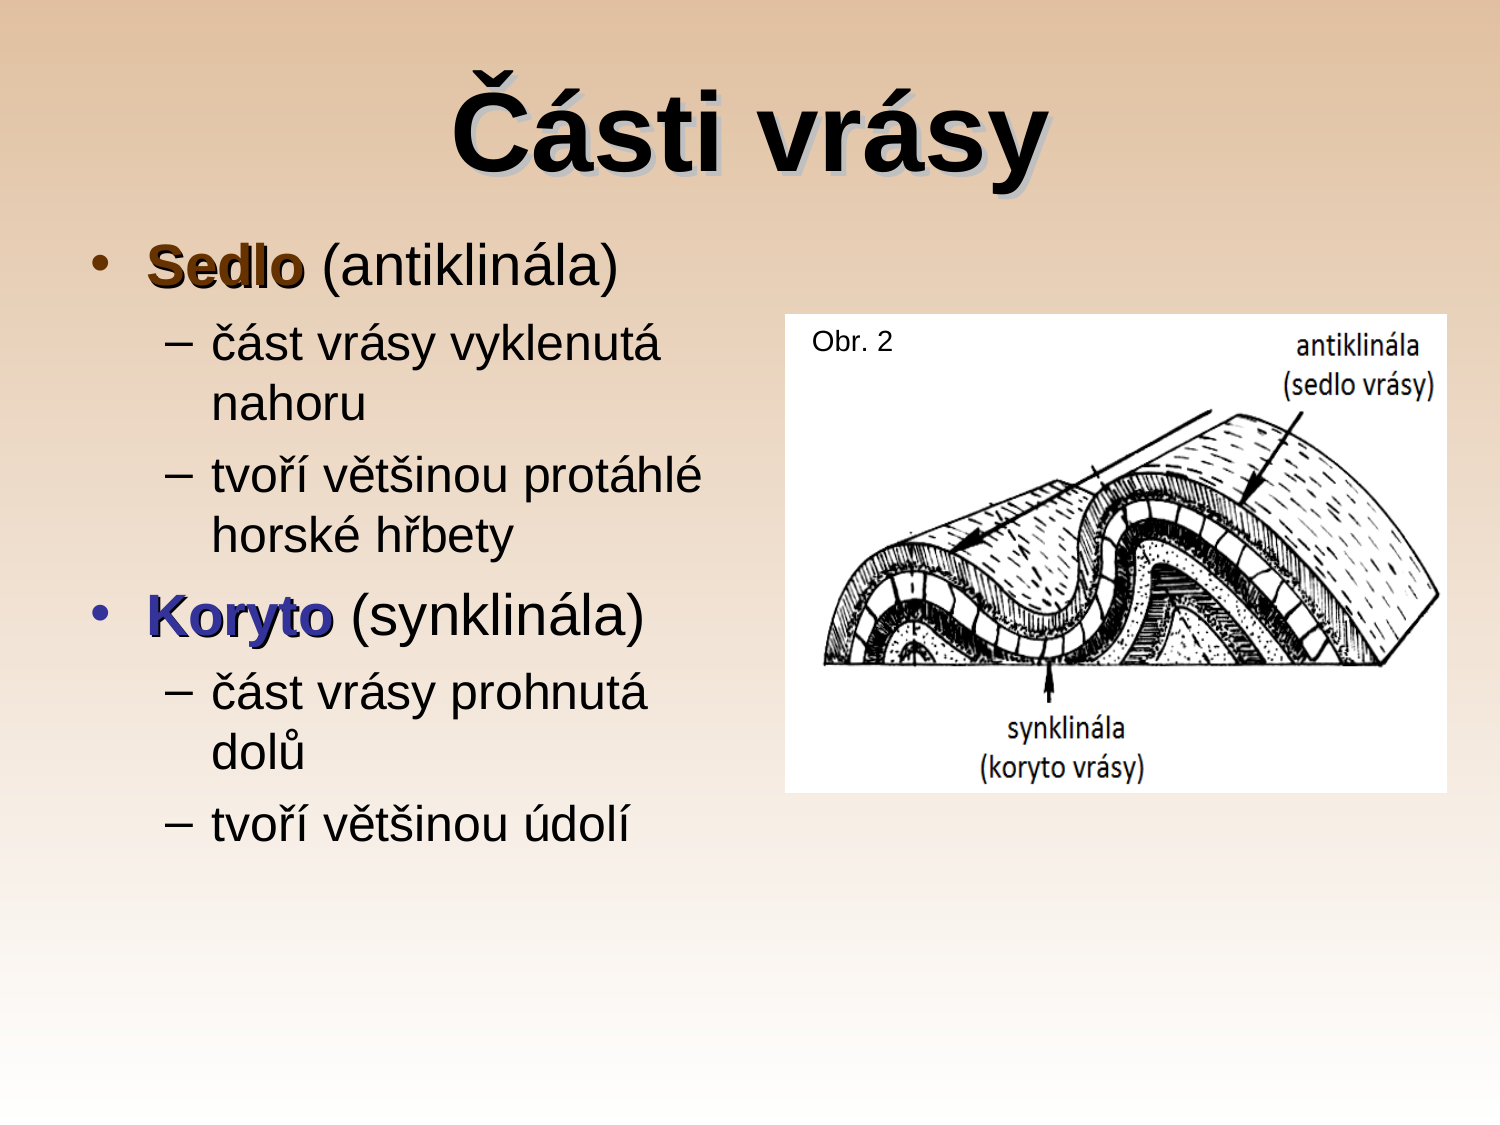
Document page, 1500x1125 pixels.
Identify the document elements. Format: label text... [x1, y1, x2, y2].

picture [785, 314, 1447, 793]
list Sedlo (antiklinála) část vrásy vyklenutá nahoru tvoří většinou protáhlé horské hřbety Koryto (synklinála) část vrásy prohnutá dolů tvoří většinou údolí [75, 219, 751, 929]
text_box Obr. 2 [797, 314, 928, 365]
title Části vrásy [75, 45, 1426, 209]
